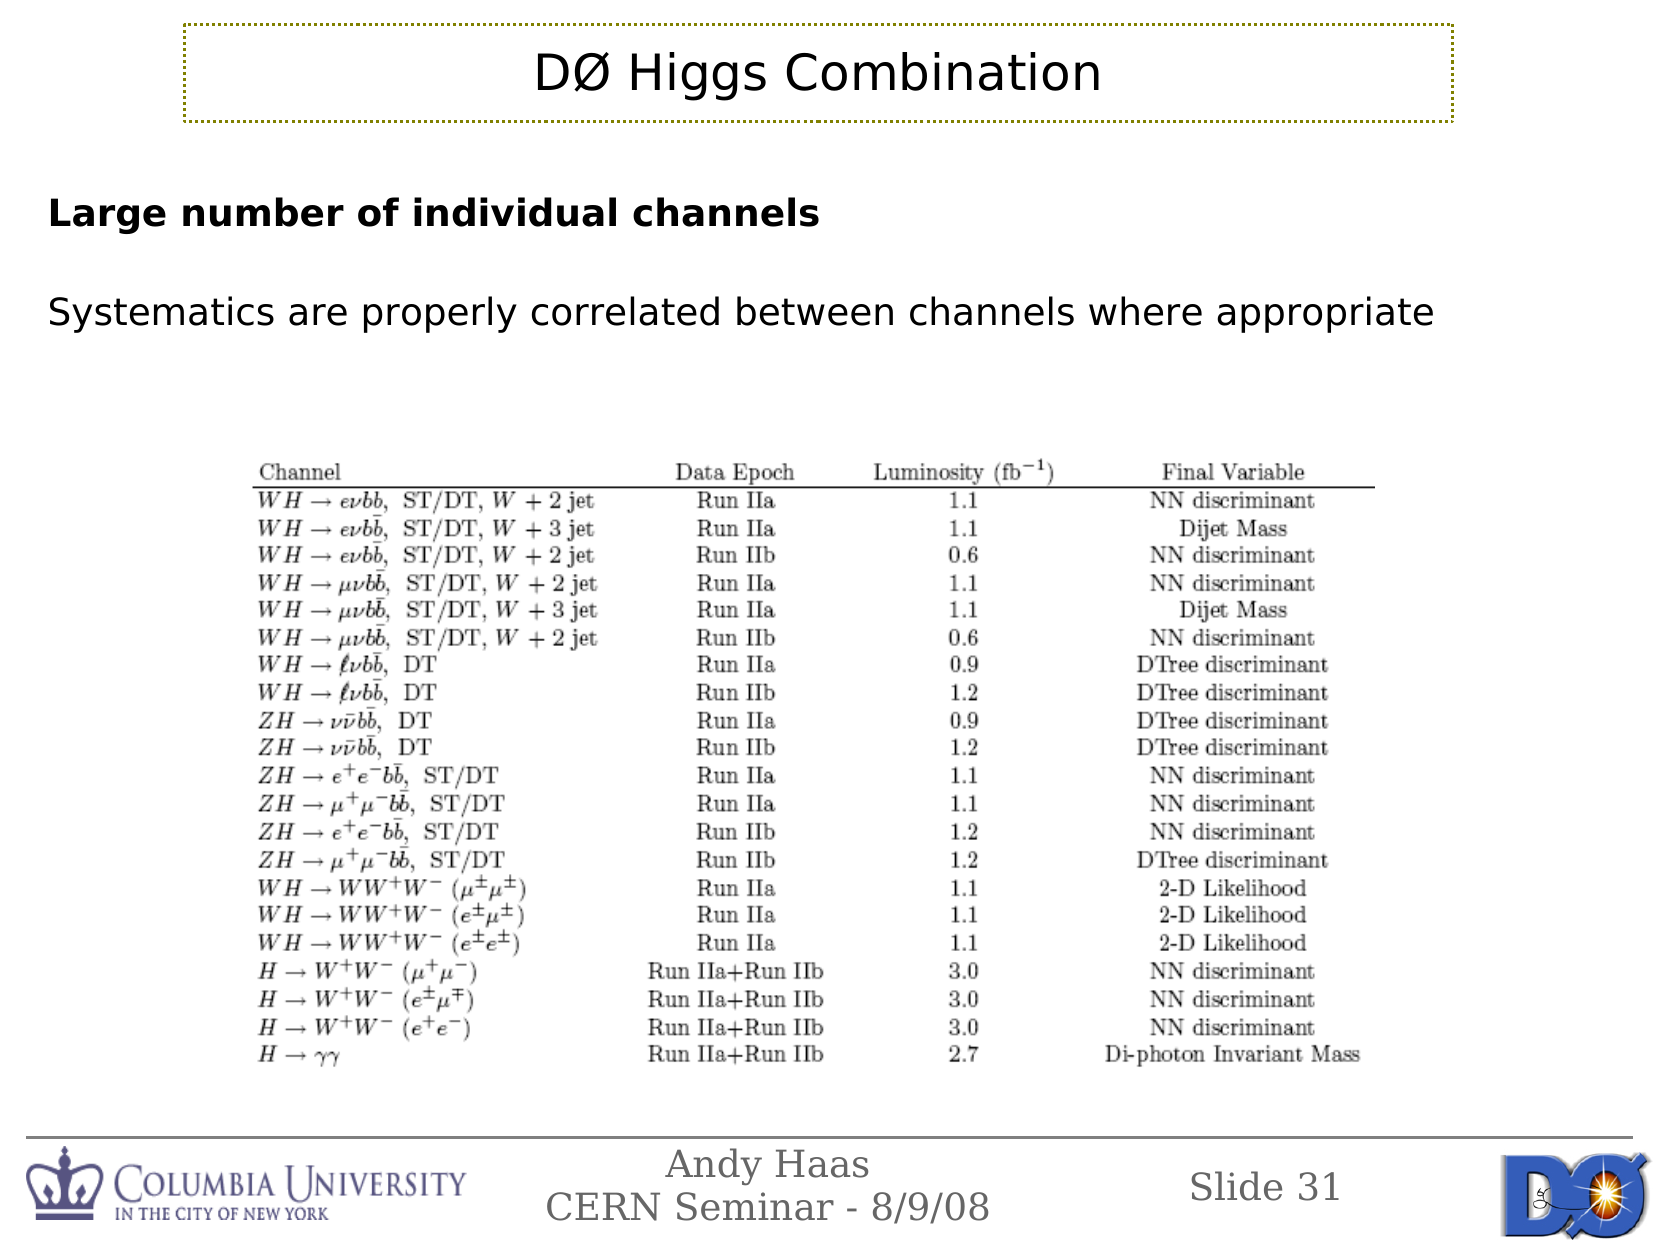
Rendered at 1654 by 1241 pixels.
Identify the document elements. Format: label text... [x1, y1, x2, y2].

picture [1497, 1149, 1654, 1241]
list Large number of individual channels Systematics are properly correlated between channels where appropriate [30, 140, 1624, 1125]
title DØ Higgs Combination [184, 24, 1453, 122]
picture [237, 452, 1375, 1072]
